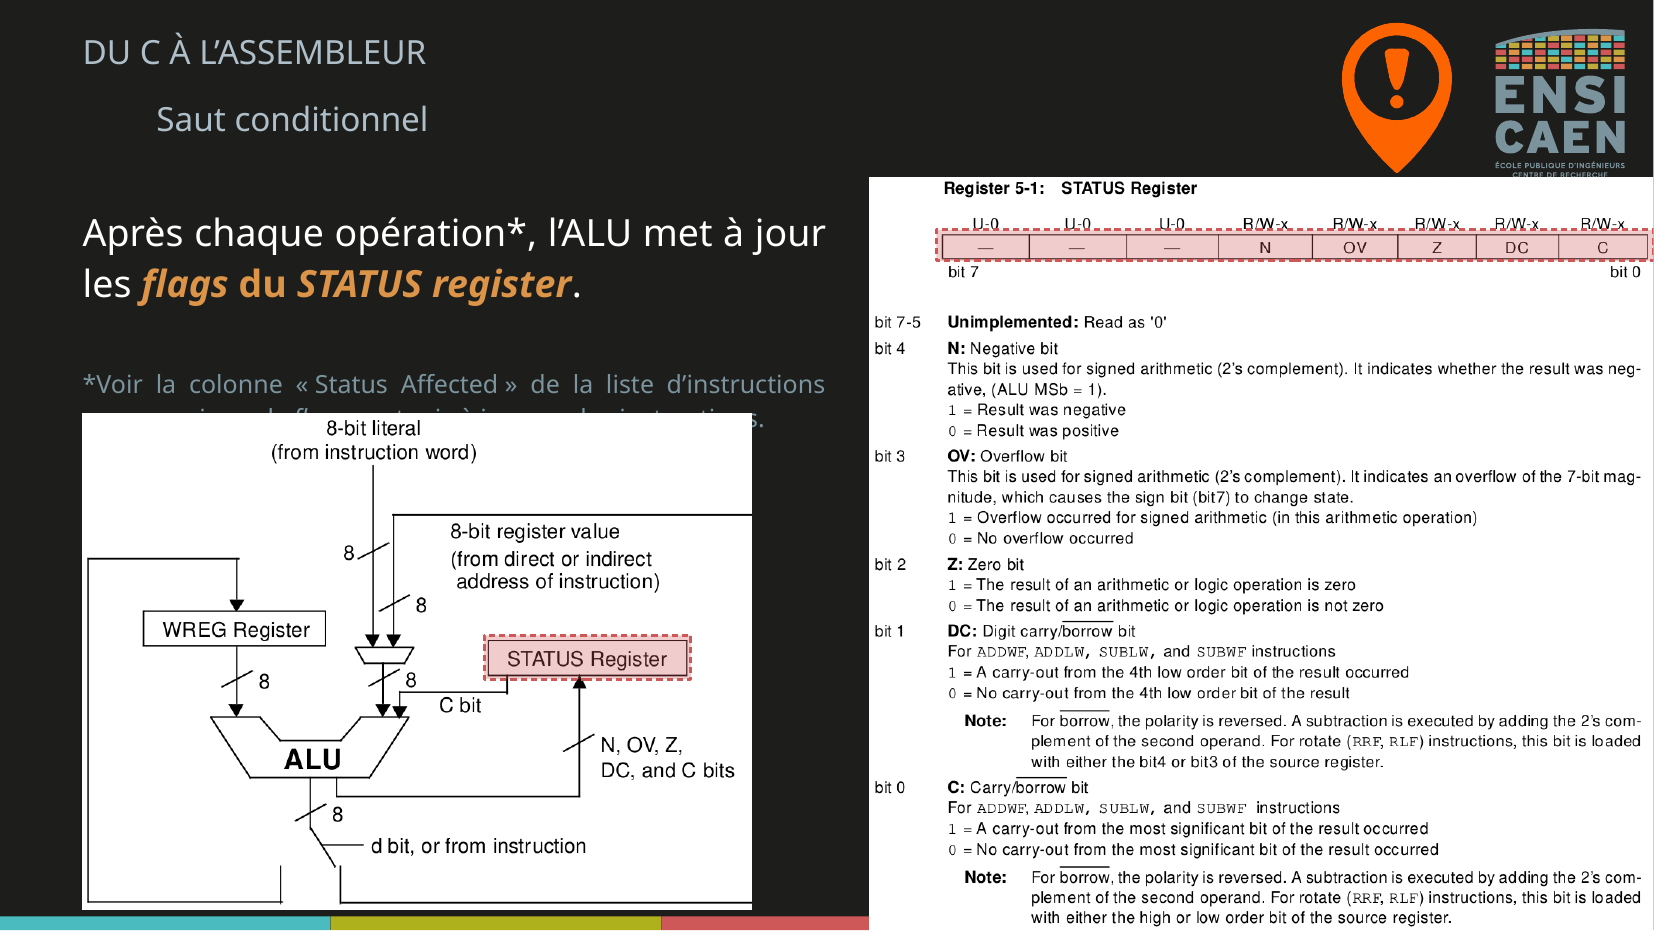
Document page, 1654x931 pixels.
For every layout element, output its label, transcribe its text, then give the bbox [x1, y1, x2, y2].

text_box [936, 229, 1654, 261]
text_box [484, 635, 691, 680]
title DU C À L’ASSEMBLEUR Saut conditionnel [82, 0, 1467, 148]
picture [869, 17, 1654, 931]
list Après chaque opération*, l’ALU met à jour les flags du STATUS register. *Voir la colonne « Status Affected » de la liste d’instructions pour savoir quels flags sont mis à jour par les instructions. [82, 206, 827, 916]
picture [82, 413, 752, 910]
